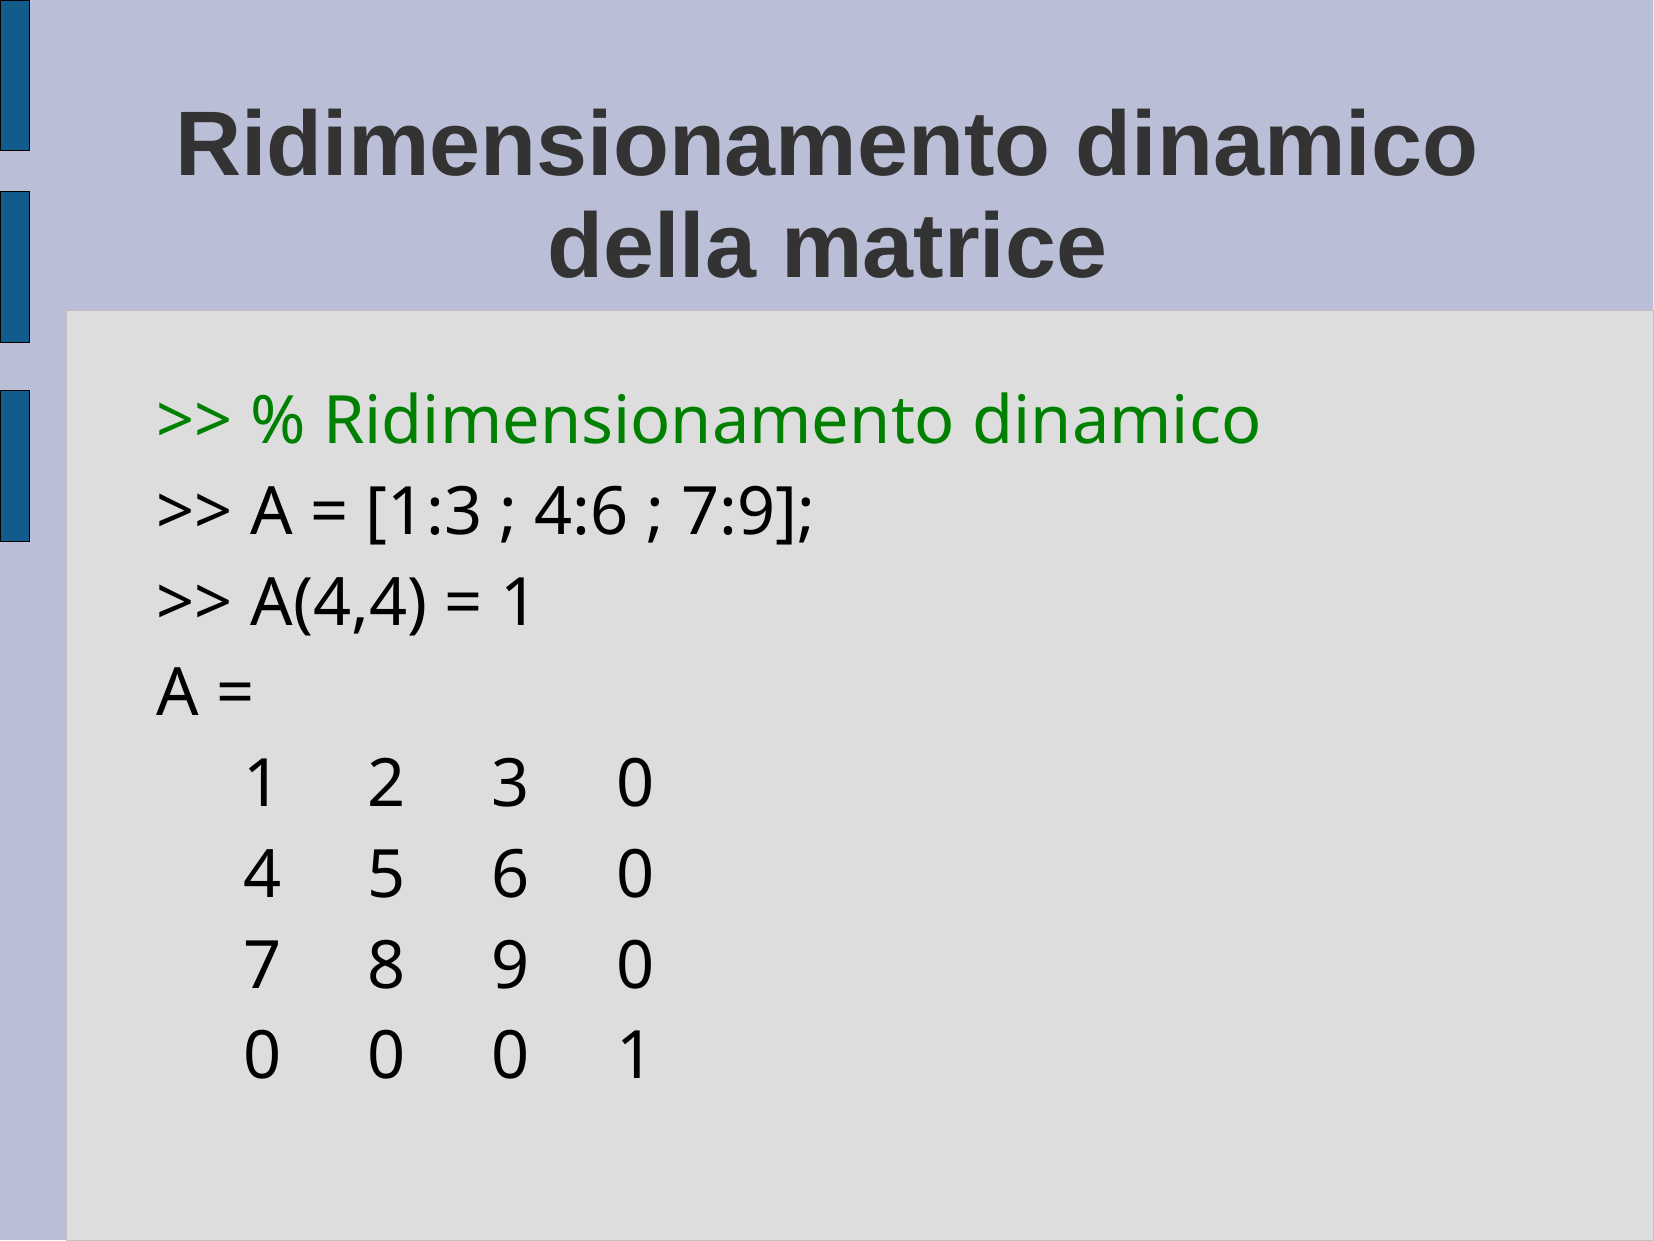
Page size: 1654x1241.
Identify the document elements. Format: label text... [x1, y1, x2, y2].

title Ridimensionamento dinamico della matrice [121, 92, 1534, 298]
subtitle >> % Ridimensionamento dinamico >> A = [1:3 ; 4:6 ; 7:9]; >> A(4,4) = 1 A = 1 2 3 0 4 5 6 0 7 8 9 0 0 0 0 1 [121, 352, 1534, 1119]
